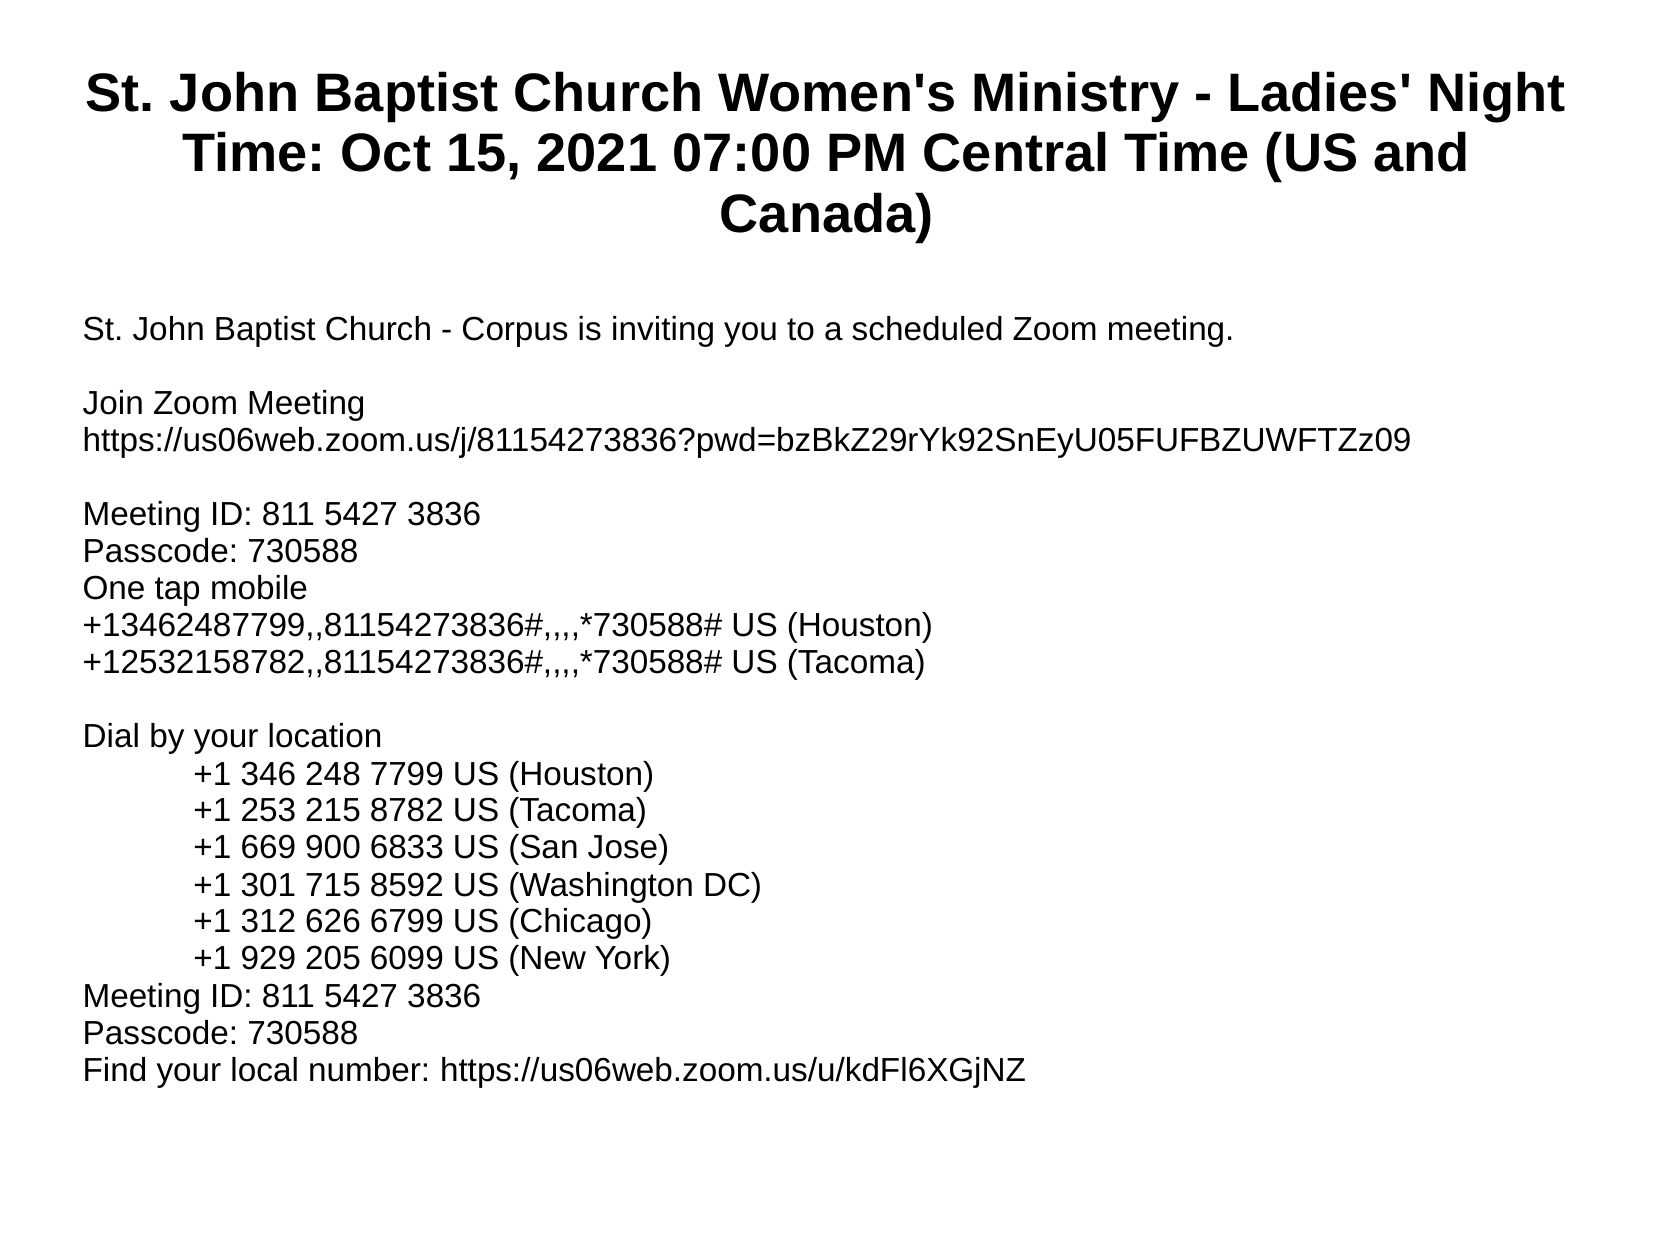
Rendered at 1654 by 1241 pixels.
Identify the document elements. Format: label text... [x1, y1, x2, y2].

subtitle St. John Baptist Church - Corpus is inviting you to a scheduled Zoom meeting. Join Zoom Meeting https://us06web.zoom.us/j/81154273836?pwd=bzBkZ29rYk92SnEyU05FUFBZUWFTZz09 Meeting ID: 811 5427 3836 Passcode: 730588 One tap mobile +13462487799,,81154273836#,,,,*730588# US (Houston) +12532158782,,81154273836#,,,,*730588# US (Tacoma) Dial by your location +1 346 248 7799 US (Houston) +1 253 215 8782 US (Tacoma) +1 669 900 6833 US (San Jose) +1 301 715 8592 US (Washington DC) +1 312 626 6799 US (Chicago) +1 929 205 6099 US (New York) Meeting ID: 811 5427 3836 Passcode: 730588 Find your local number: https://us06web.zoom.us/u/kdFl6XGjNZ [82, 290, 1571, 1109]
title St. John Baptist Church Women's Ministry - Ladies' Night Time: Oct 15, 2021 07:00 PM Central Time (US and Canada) [82, 49, 1571, 257]
